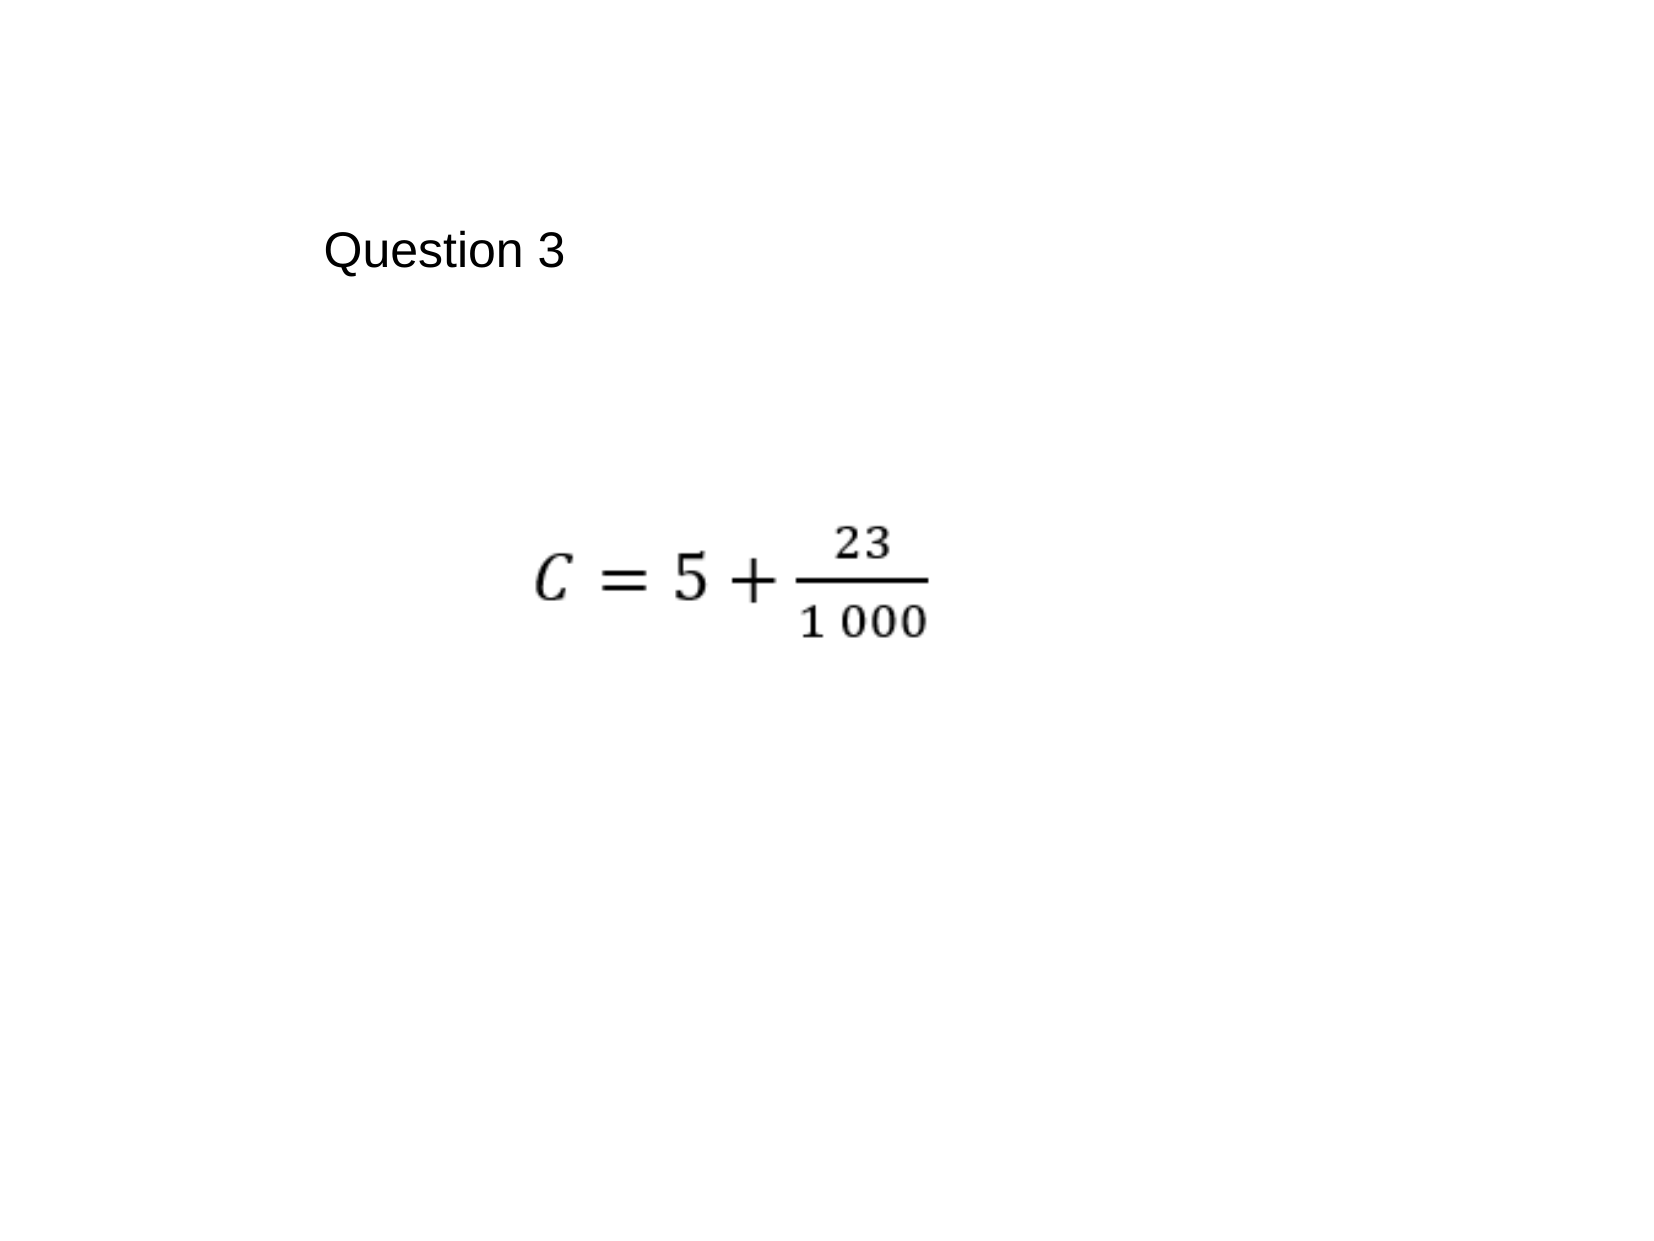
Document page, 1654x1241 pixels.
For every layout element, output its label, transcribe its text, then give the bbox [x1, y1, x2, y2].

picture [495, 468, 983, 692]
text_box Question 3 [309, 214, 581, 286]
